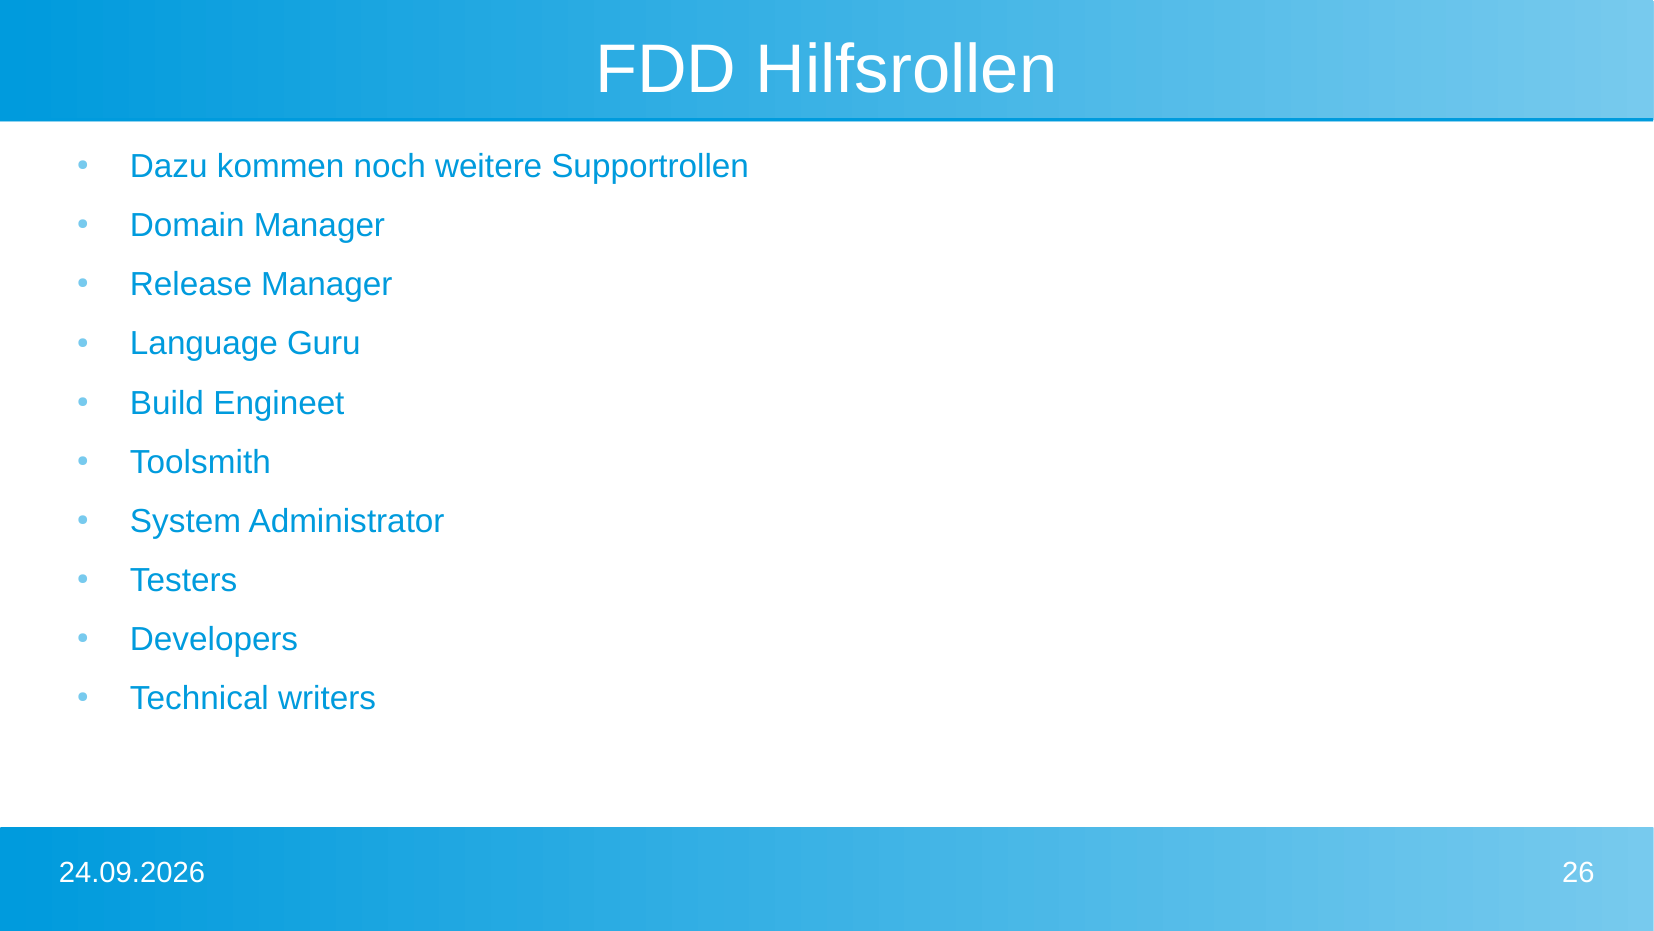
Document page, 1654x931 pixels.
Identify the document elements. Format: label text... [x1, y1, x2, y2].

title FDD Hilfsrollen [59, 29, 1595, 108]
list Dazu kommen noch weitere Supportrollen Domain Manager Release Manager Language Guru Build Engineet Toolsmith System Administrator Testers Developers Technical writers [59, 147, 1595, 768]
